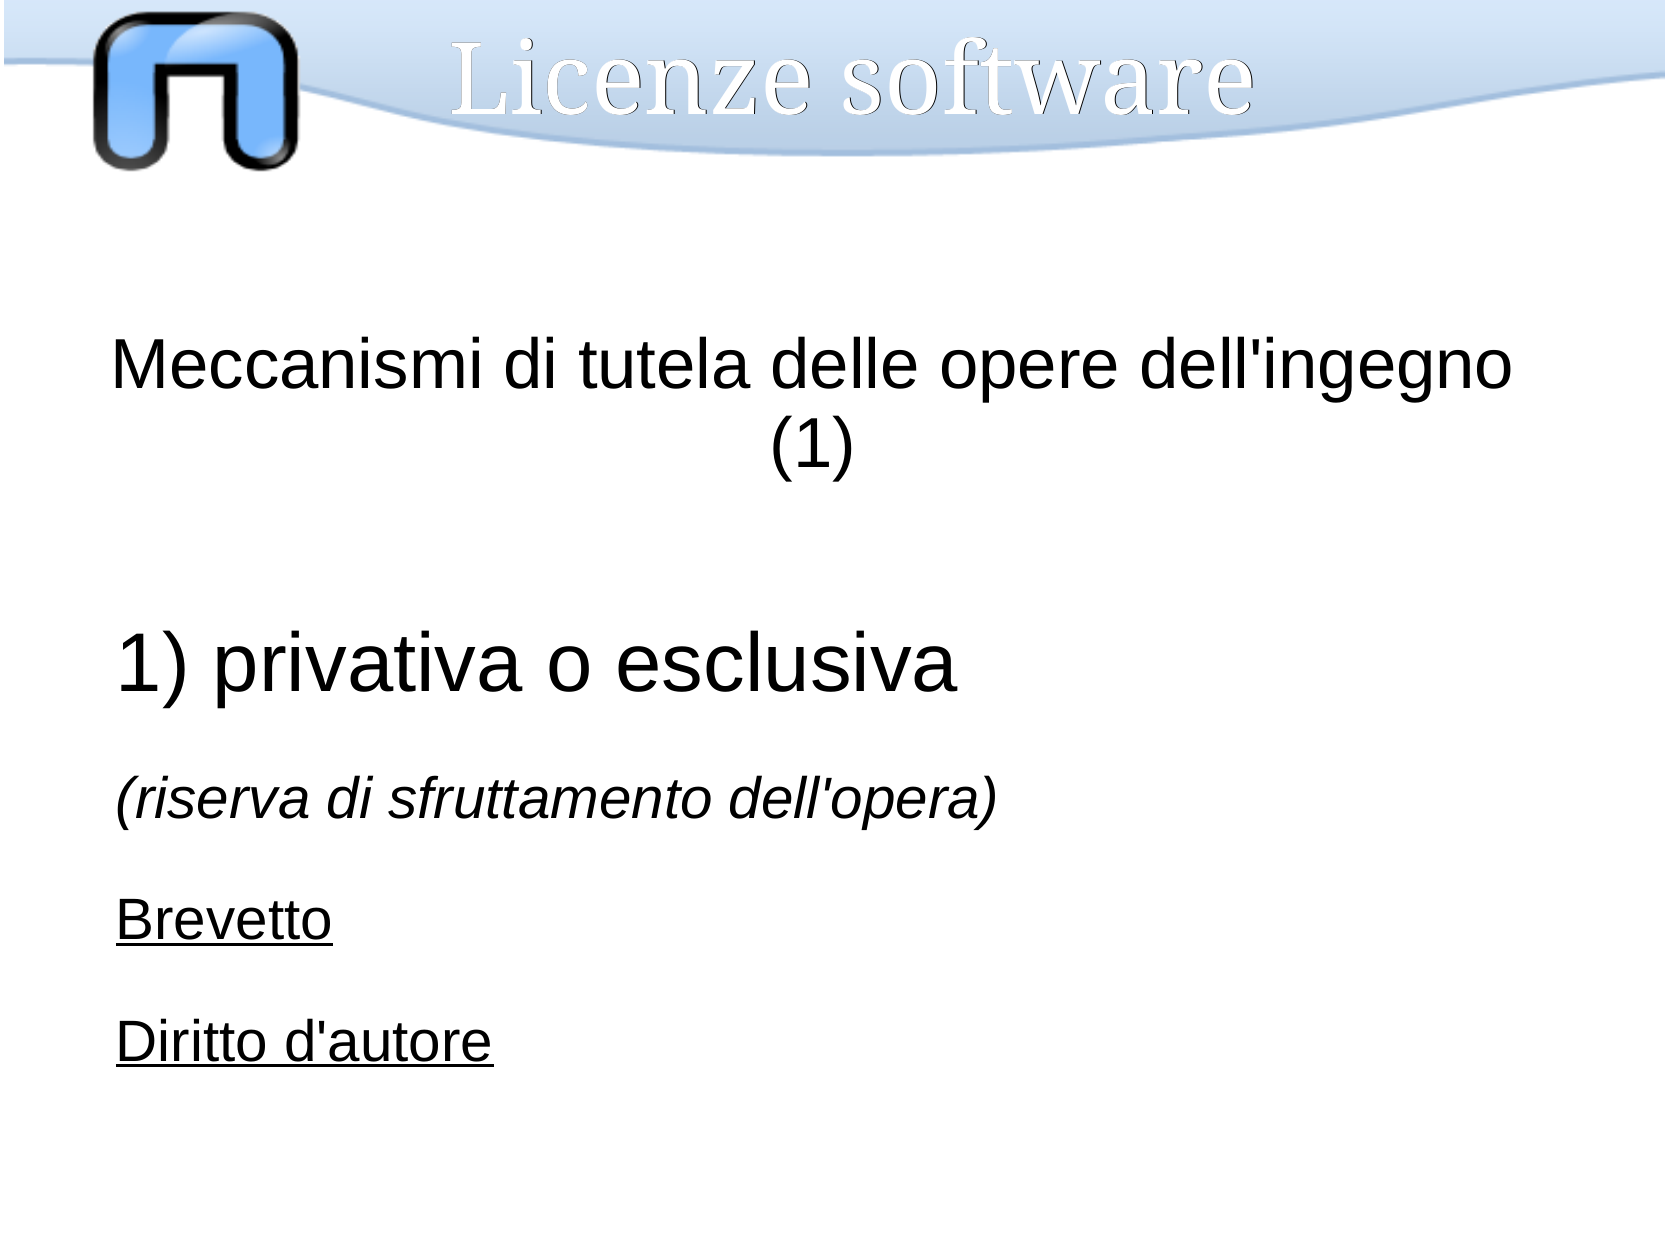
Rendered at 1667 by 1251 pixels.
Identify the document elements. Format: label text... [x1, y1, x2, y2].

subtitle 1) privativa o esclusiva (riserva di sfruttamento dell'opera) Brevetto Diritto d'autore [74, 452, 1575, 1189]
picture [0, 0, 1667, 1251]
title Meccanismi di tutela delle opere dell'ingegno (1) [62, 298, 1563, 508]
text_box Licenze software [407, 0, 1443, 168]
